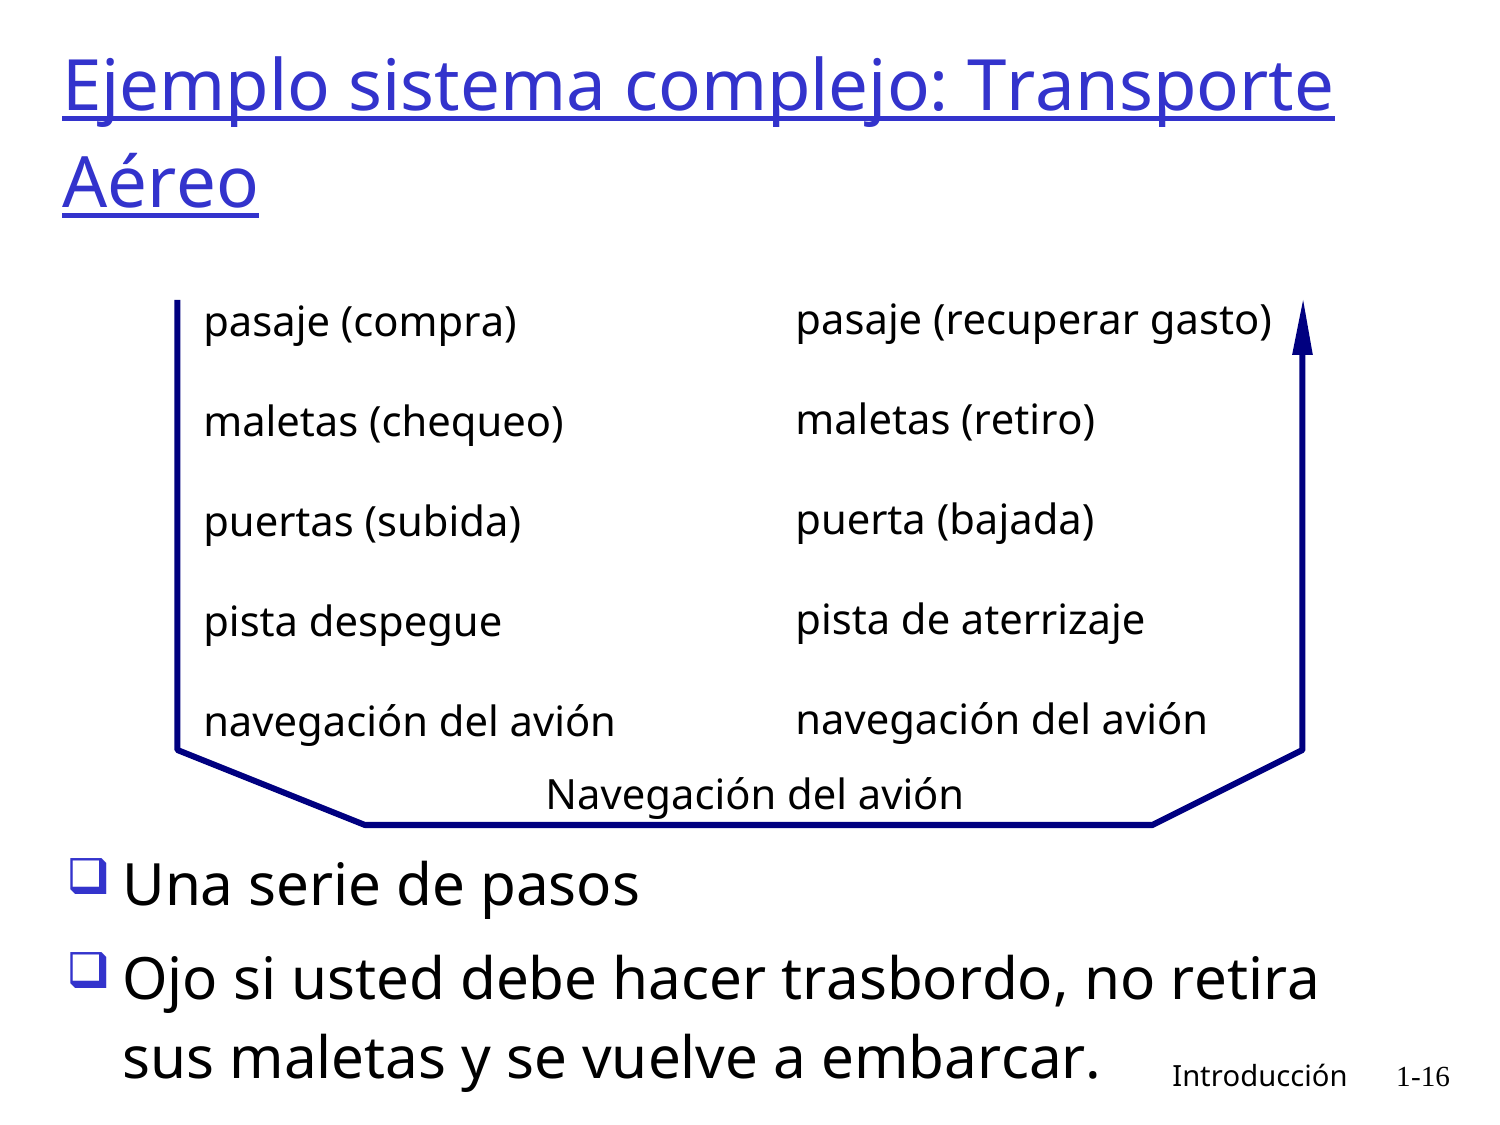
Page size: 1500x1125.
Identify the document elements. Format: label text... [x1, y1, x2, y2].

text_box pasaje (compra) maletas (chequeo) puertas (subida) pista despegue navegación del avión [188, 286, 632, 753]
list Una serie de pasos Ojo si usted debe hacer trasbordo, no retira sus maletas y se vuelve a embarcar. [51, 835, 1439, 1069]
title Ejemplo sistema complejo: Transporte Aéreo [47, 37, 1465, 225]
text_box Introducción [887, 1069, 1362, 1125]
text_box 1-<number> [1362, 1050, 1466, 1125]
text_box Navegación del avión [530, 760, 980, 821]
text_box pasaje (recuperar gasto) maletas (retiro) puerta (bajada) pista de aterrizaje navegación del avión [780, 284, 1288, 751]
